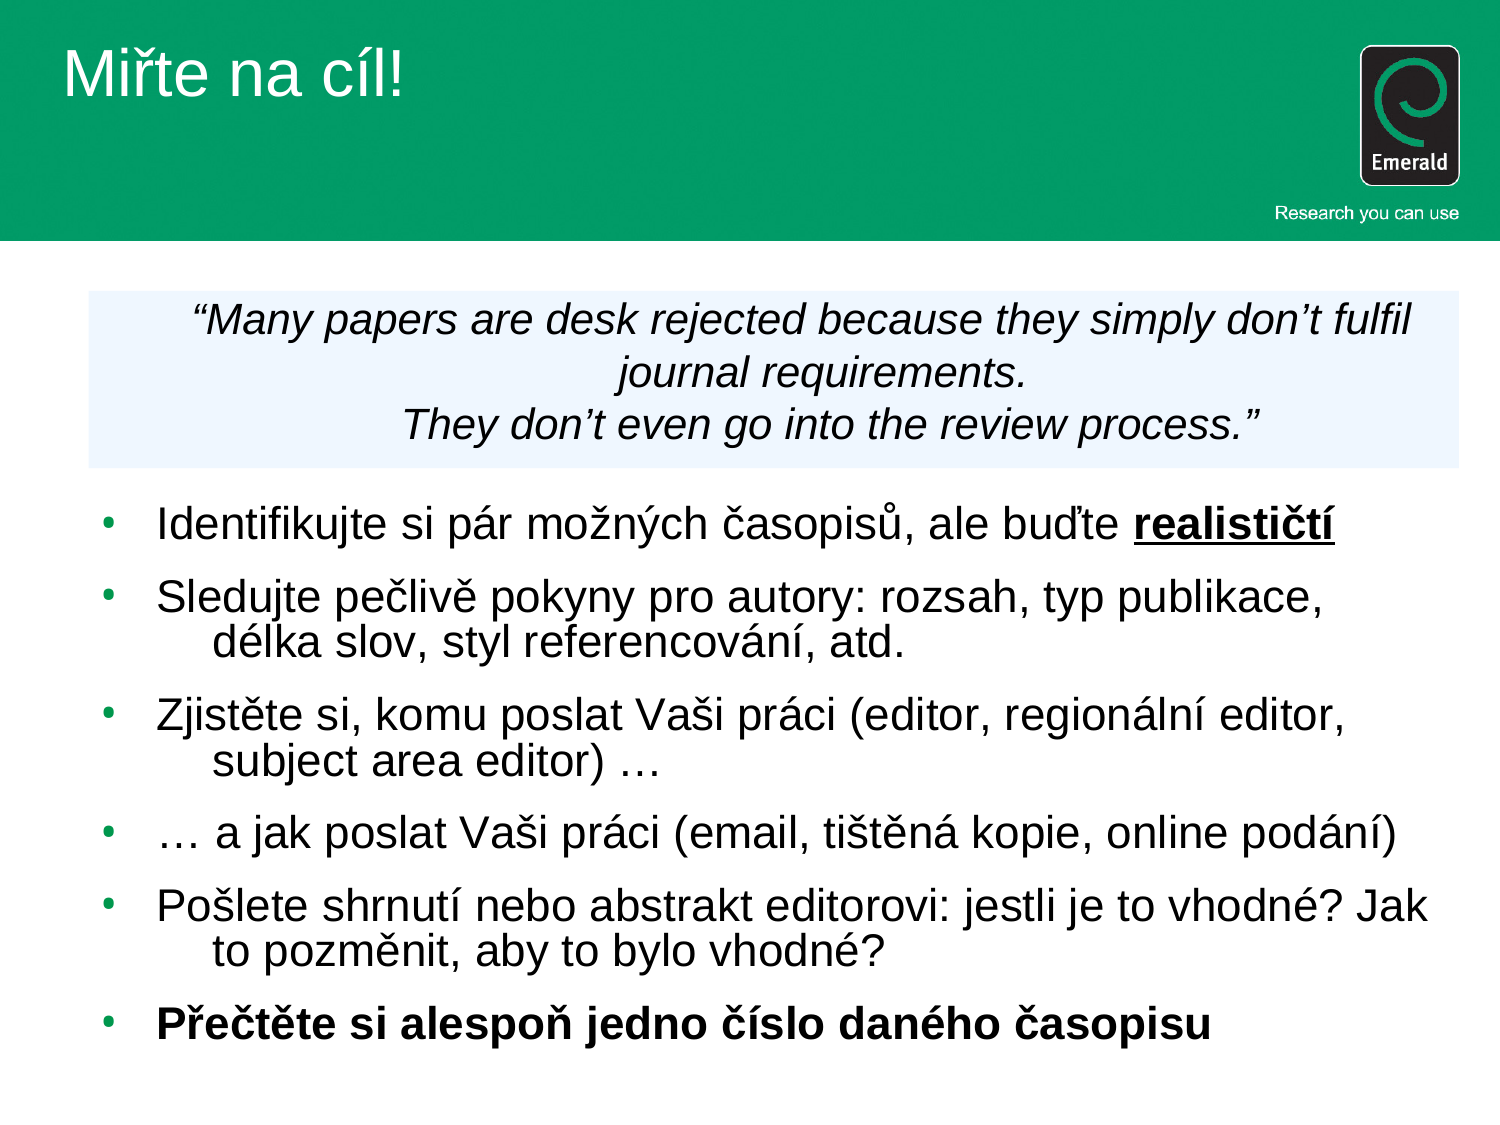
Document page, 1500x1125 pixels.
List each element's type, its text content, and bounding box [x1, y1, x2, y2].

list “Many papers are desk rejected because they simply don’t fulfil journal requirements. They don’t even go into the review process.” [88, 290, 1459, 469]
title Miřte na cíl! [62, 38, 1250, 220]
list Identifikujte si pár možných časopisů, ale buďte realističtí Sledujte pečlivě pokyny pro autory: rozsah, typ publikace, délka slov, styl referencování, atd. Zjistěte si, komu poslat Vaši práci (editor, regionální editor, subject area editor) … … a jak poslat Vaši práci (email, tištěná kopie, online podání) Pošlete shrnutí nebo abstrakt editorovi: jestli je to vhodné? Jak to pozměnit, aby to bylo vhodné? Přečtěte si alespoň jedno číslo daného časopisu [100, 503, 1438, 1071]
